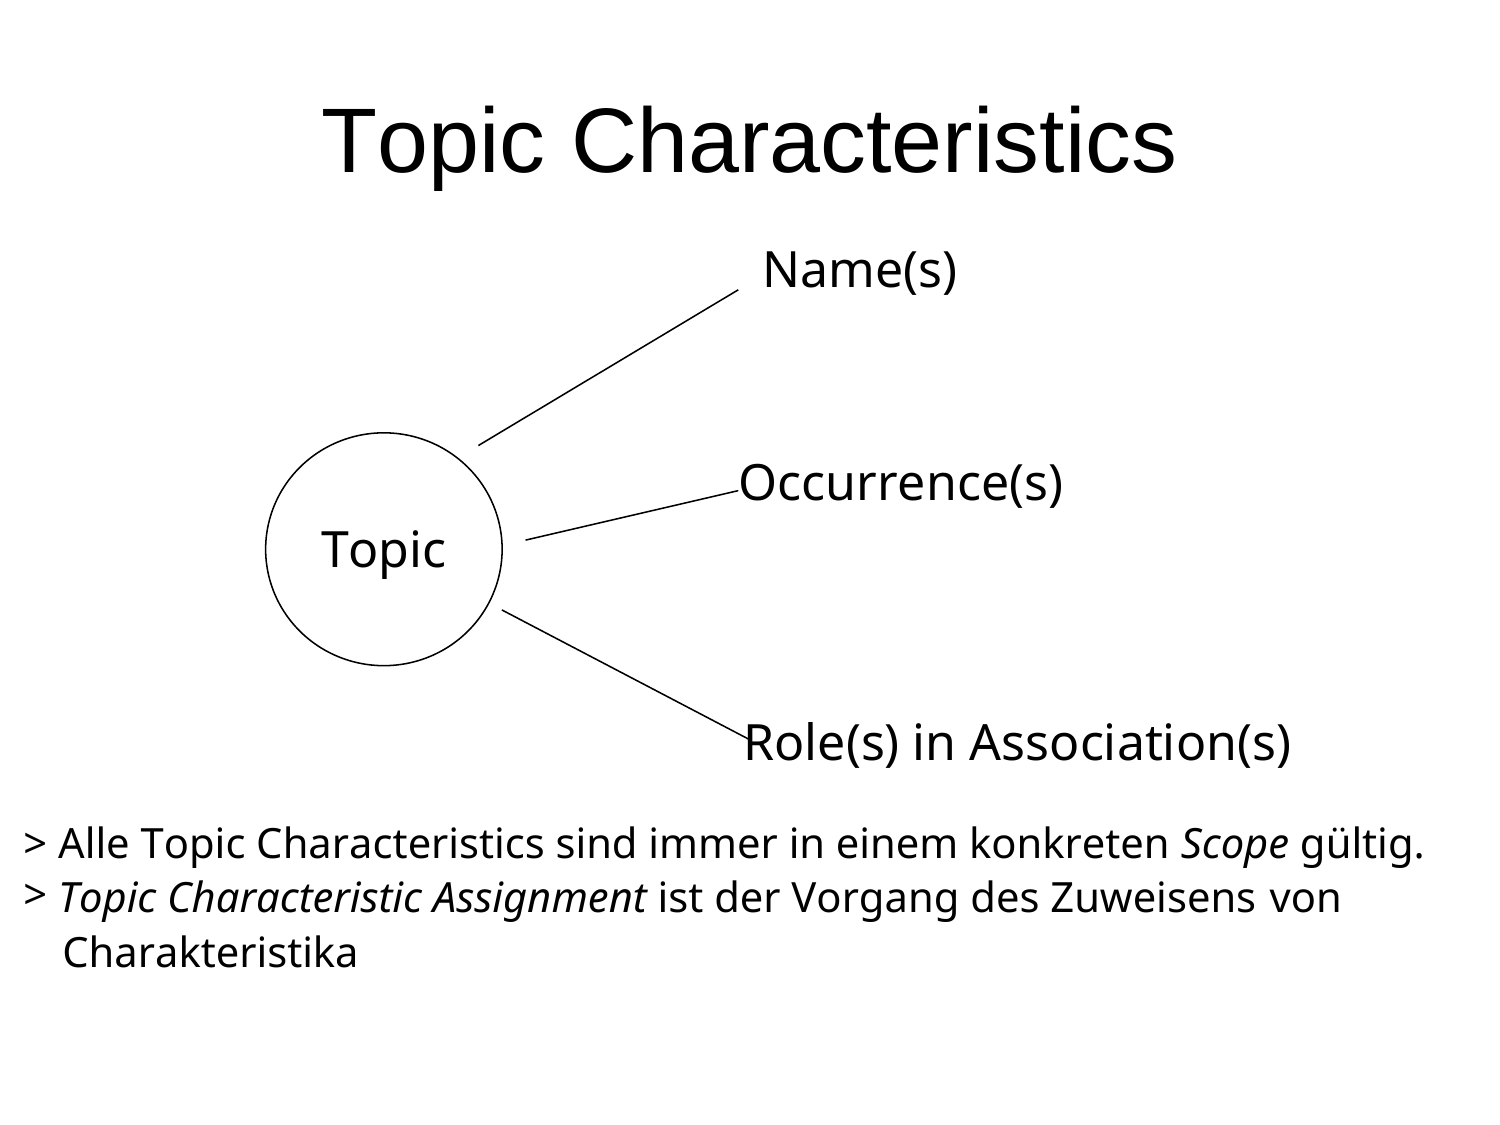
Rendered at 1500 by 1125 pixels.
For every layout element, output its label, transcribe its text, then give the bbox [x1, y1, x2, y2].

text_box Role(s) in Association(s) [728, 704, 1307, 780]
text_box Topic [265, 432, 503, 666]
title Topic Characteristics [75, 45, 1426, 233]
text_box Occurrence(s) [723, 444, 1079, 520]
text_box Name(s) [748, 231, 973, 307]
text_box Alle Topic Characteristics sind immer in einem konkreten Scope gültig. Topic Characteristic Assignment ist der Vorgang des Zuweisens von Charakteristika [8, 810, 1441, 987]
